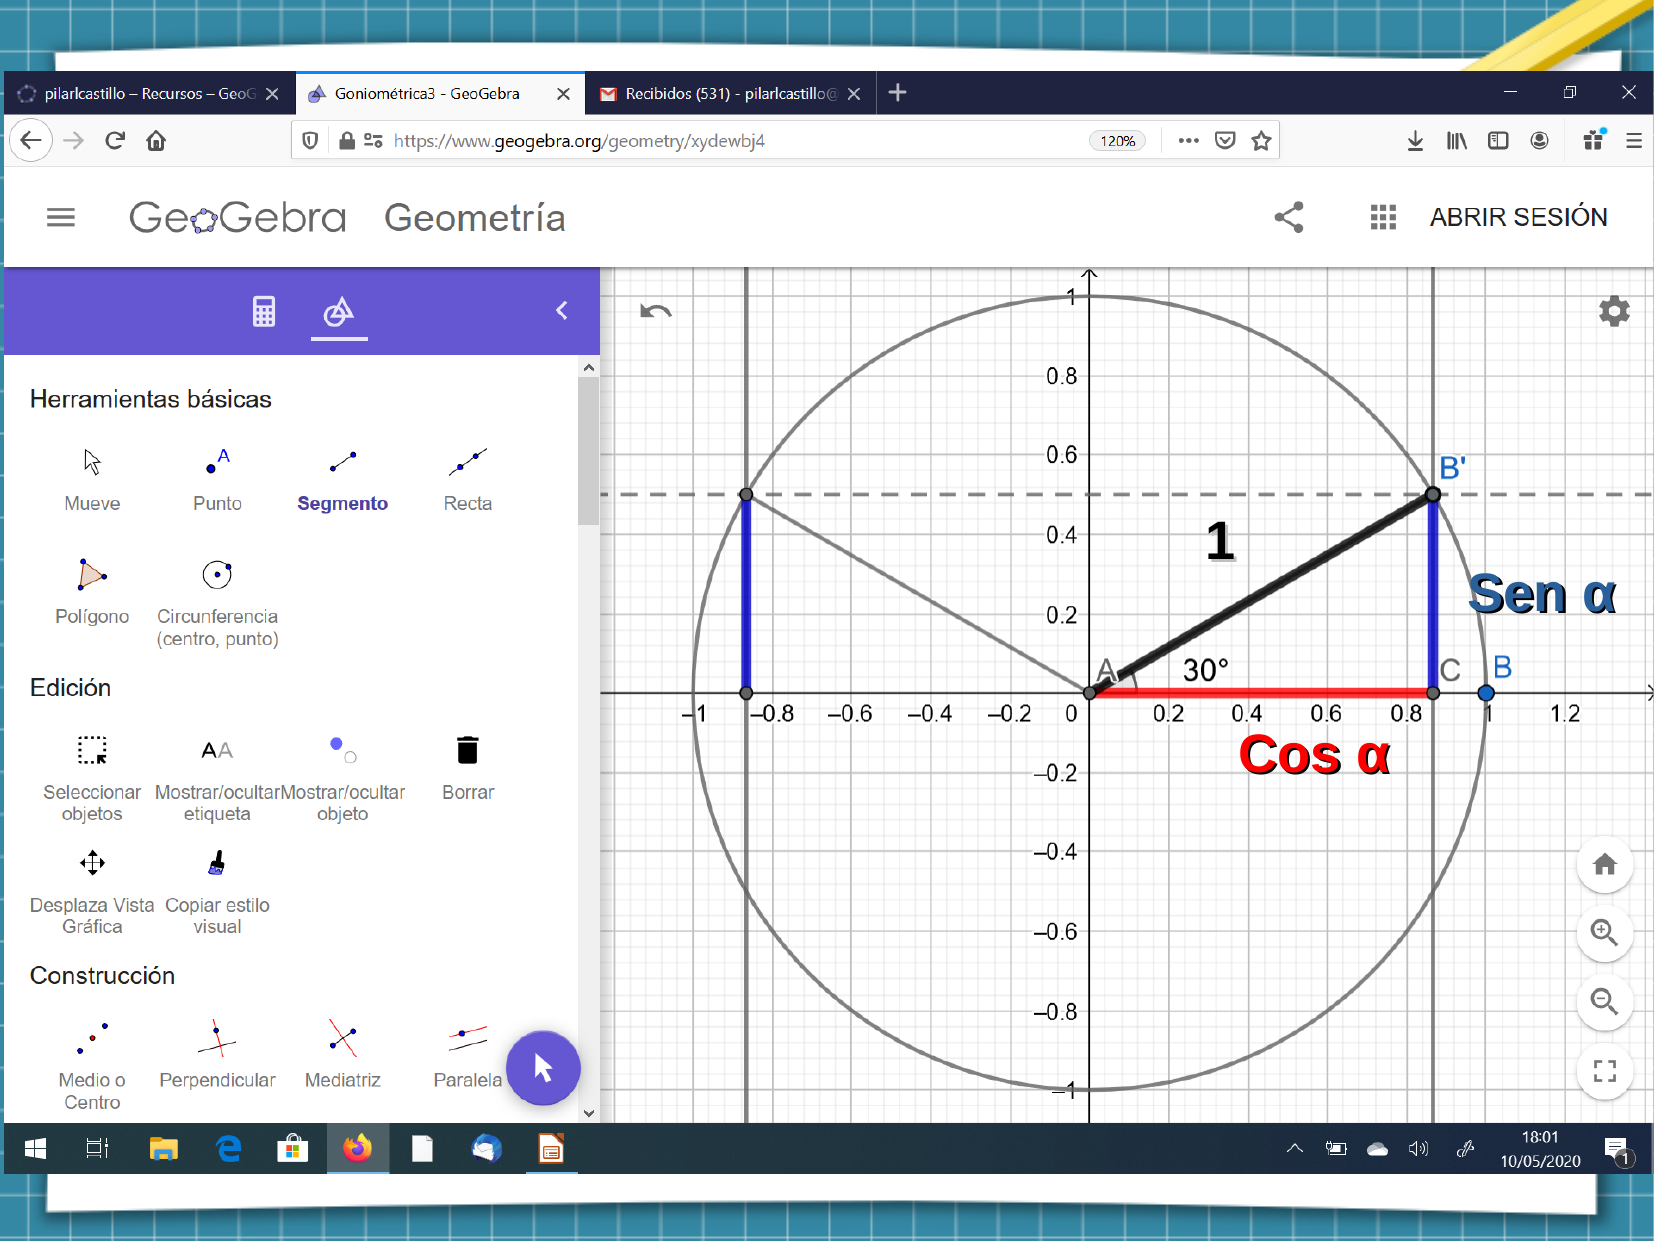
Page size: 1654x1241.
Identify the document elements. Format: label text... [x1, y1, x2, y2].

text_box Cos α [1223, 715, 1406, 852]
picture [0, 0, 1654, 1241]
text_box 1 [1191, 503, 1251, 579]
text_box Sen α [1452, 555, 1642, 692]
